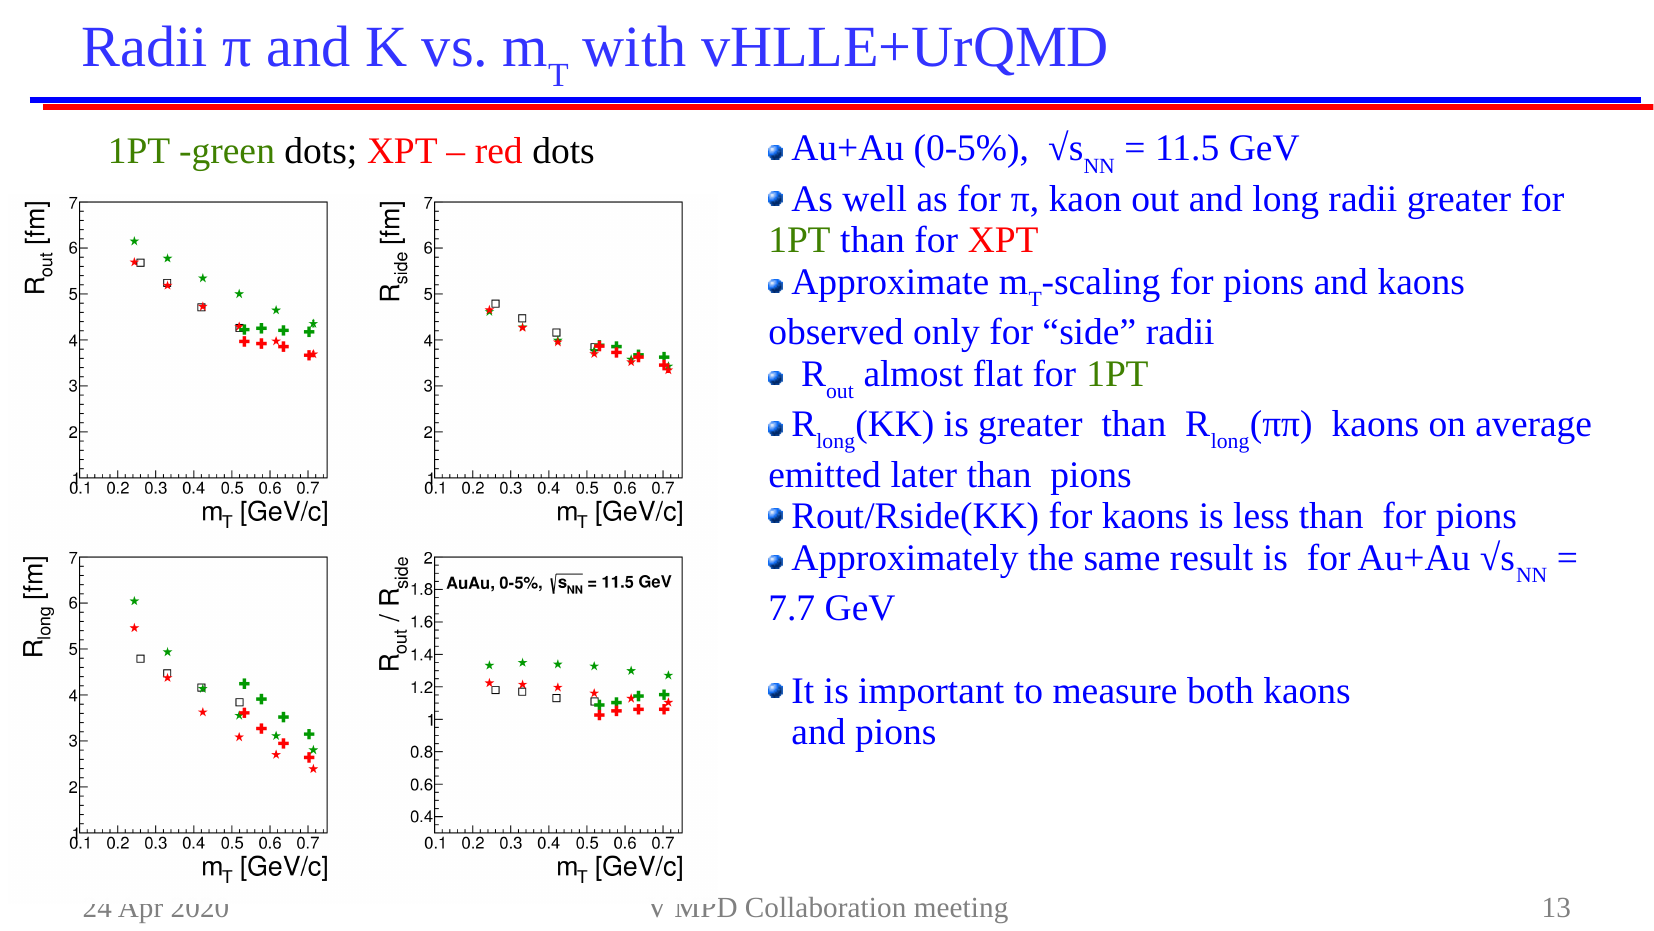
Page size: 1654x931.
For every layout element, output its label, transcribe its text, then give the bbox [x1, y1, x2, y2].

title Radii π and K vs. mT with vHLLE+UrQMD [81, 7, 1570, 91]
picture [8, 194, 718, 904]
text_box Au+Au (0-5%), √sNN = 11.5 GeV As well as for π, kaon out and long radii greater for 1PT than for XPT Approximate mT-scaling for pions and kaons observed only for “side” radii Rout almost flat for 1PT Rlong(KK) is greater than Rlong(ππ) kaons on average emitted later than pions Rout/Rside(KK) for kaons is less than for pions Approximately the same result is for Au+Au √sNN = 7.7 GeV It is important to measure both kaons and pions [753, 119, 1612, 931]
text_box 1PT -green dots; XPT – red dots [93, 122, 610, 179]
